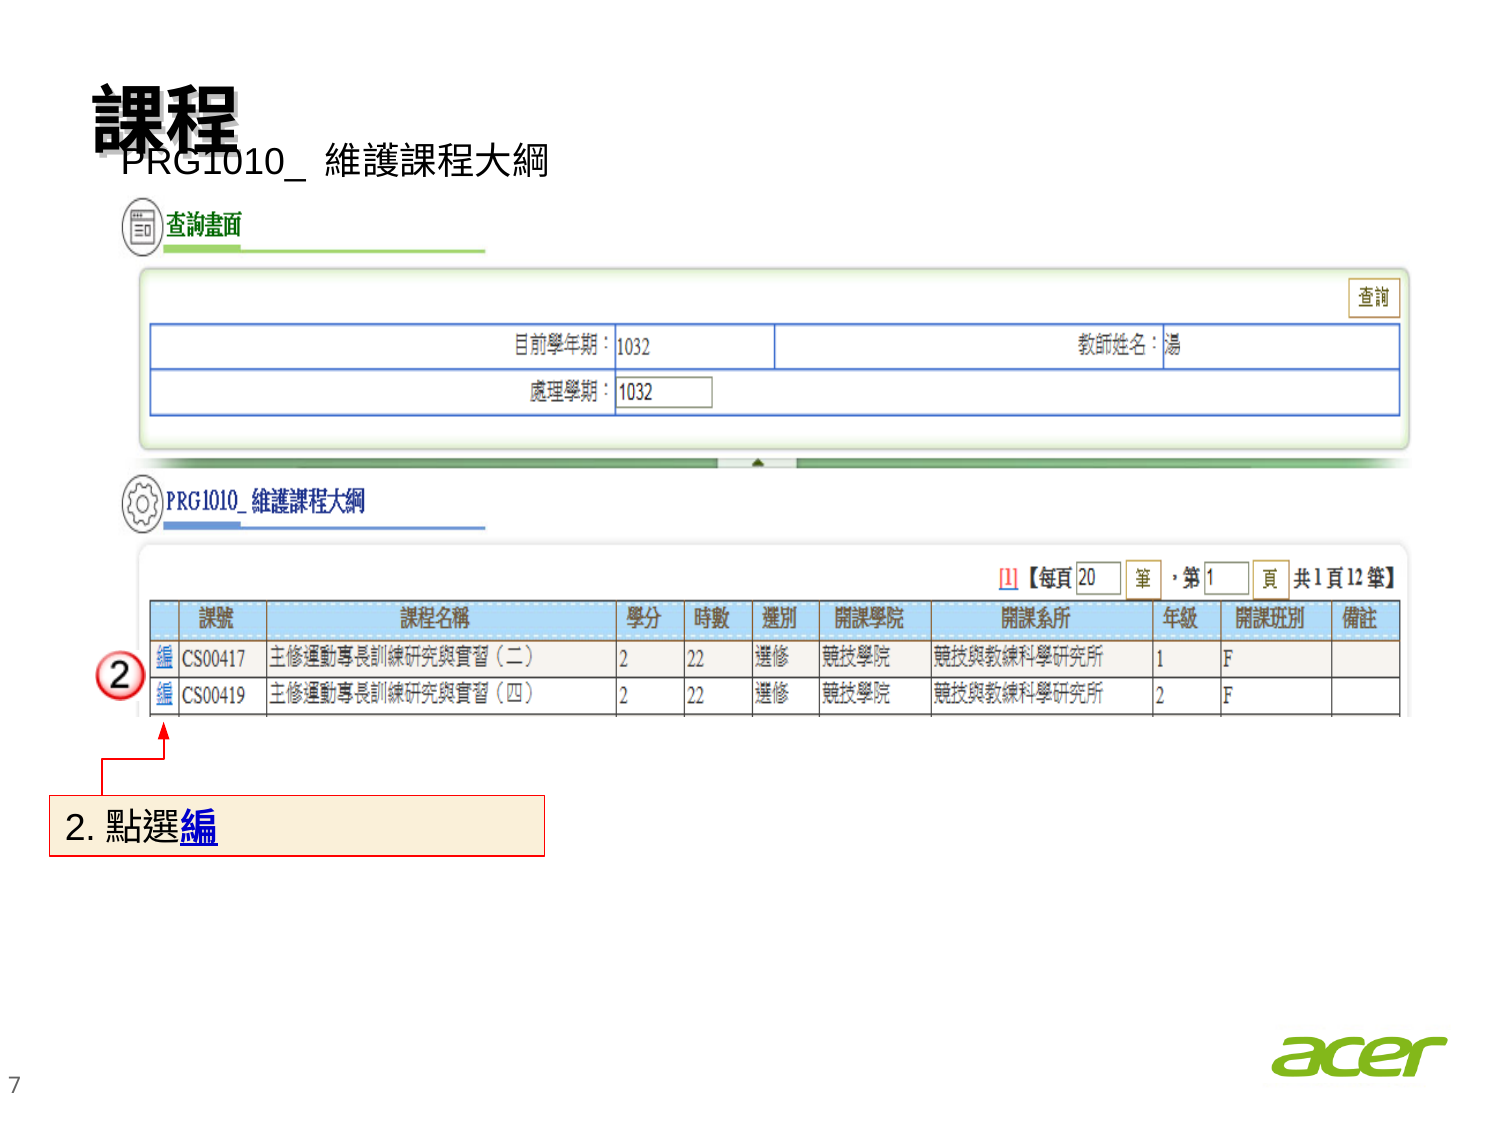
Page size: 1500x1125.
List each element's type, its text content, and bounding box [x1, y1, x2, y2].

picture [95, 195, 1412, 717]
text_box PRG1010_ 維護課程大綱 [105, 129, 561, 191]
title 課程 [75, 6, 1426, 153]
text_box 2.點選編 [49, 795, 545, 857]
text_box 6 [0, 1056, 140, 1117]
